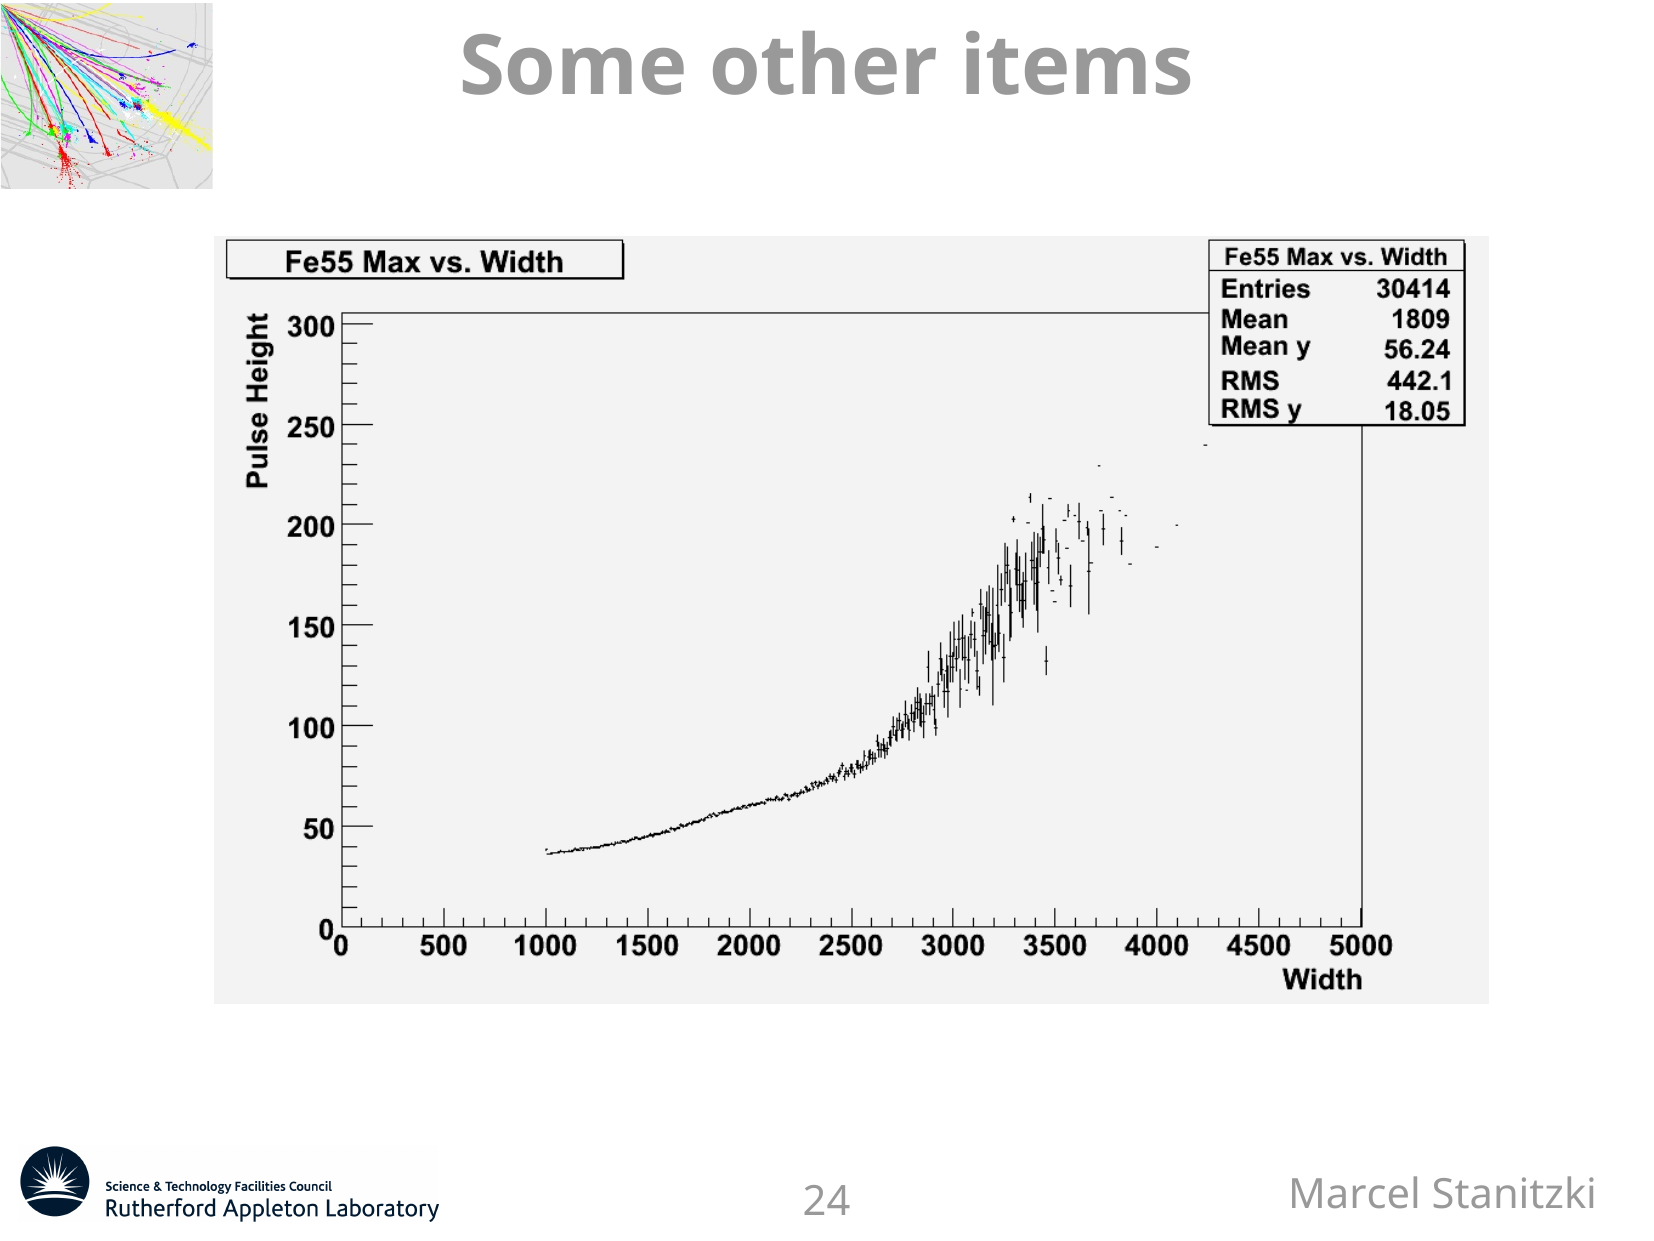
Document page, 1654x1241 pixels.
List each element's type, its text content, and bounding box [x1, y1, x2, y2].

picture [214, 236, 1489, 1004]
title Some other items [203, 5, 1451, 119]
picture [19, 1145, 439, 1222]
picture [0, 3, 213, 189]
